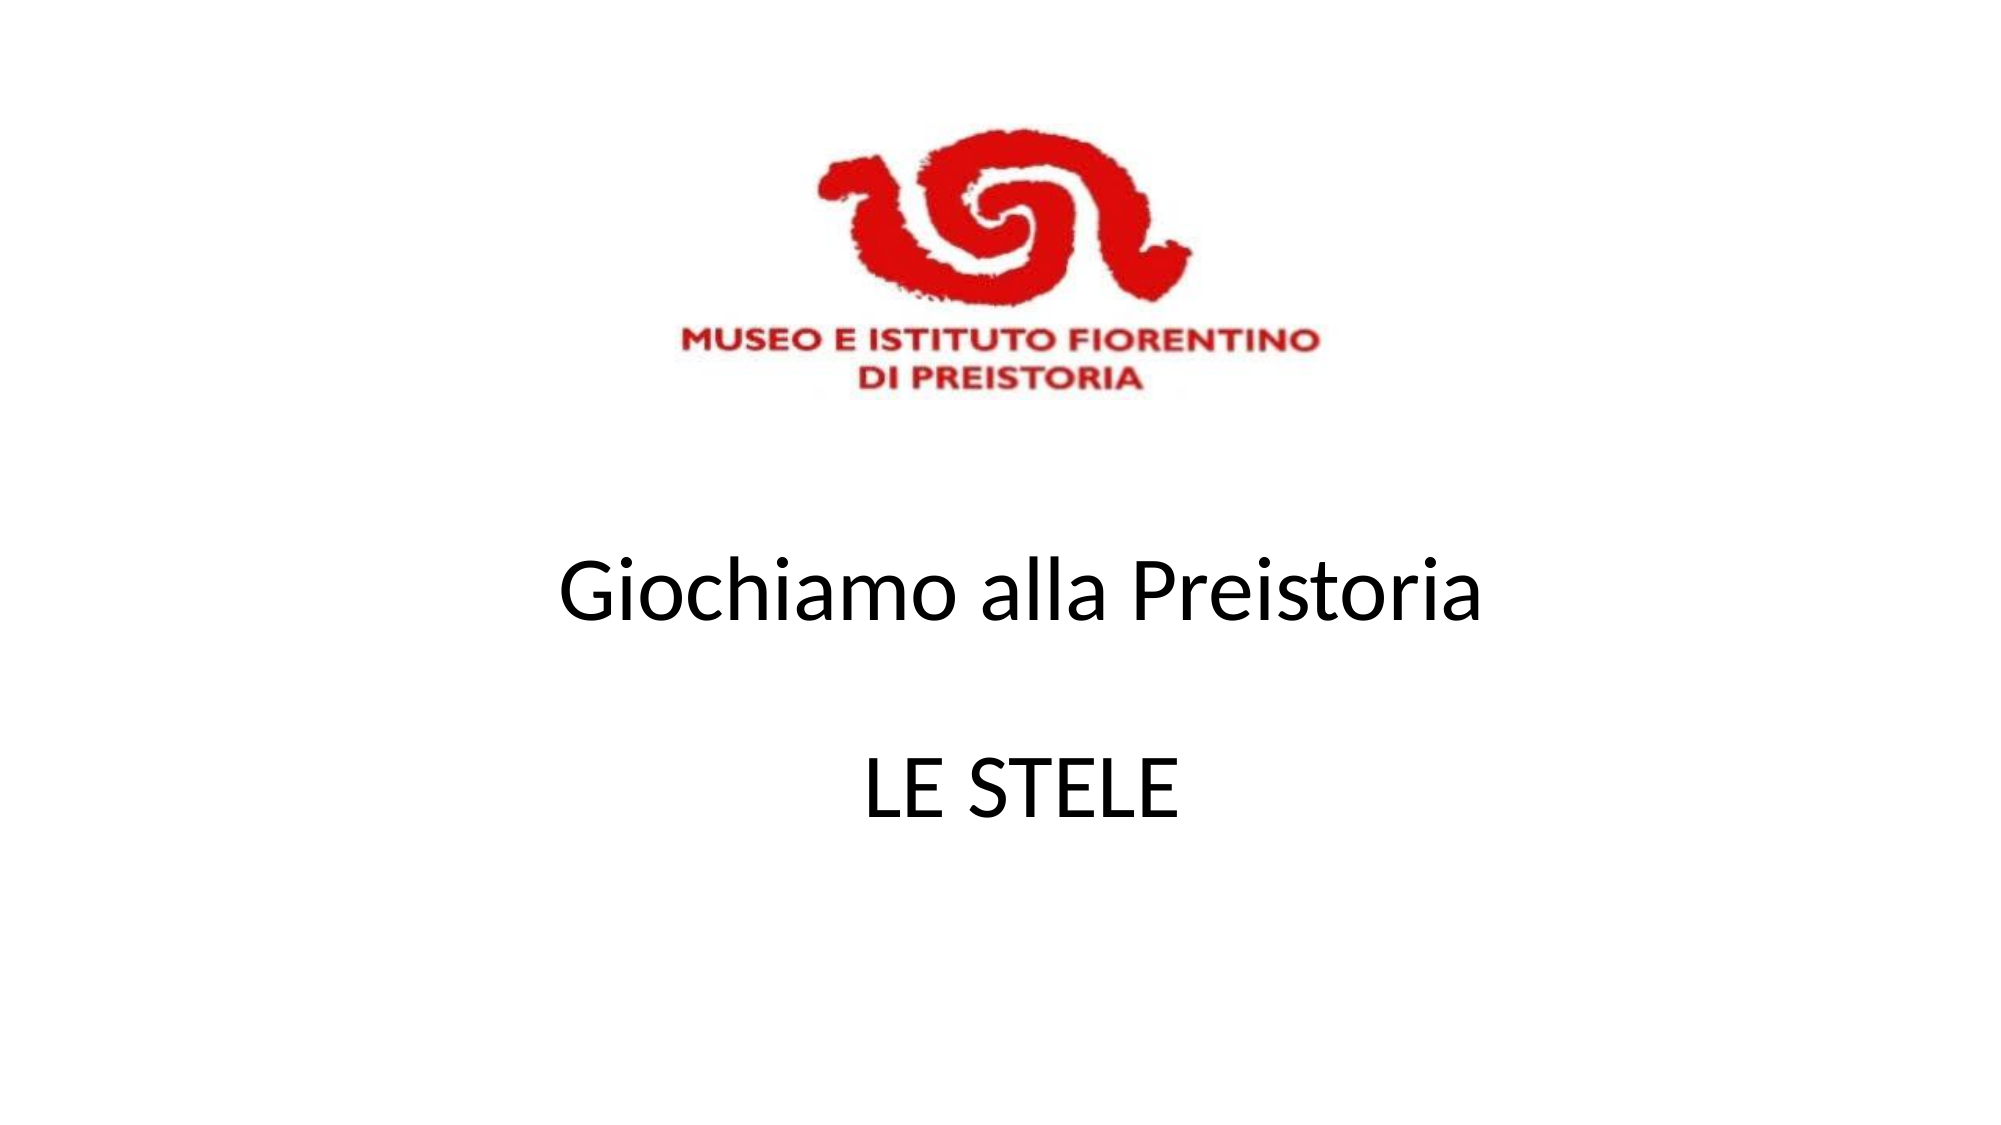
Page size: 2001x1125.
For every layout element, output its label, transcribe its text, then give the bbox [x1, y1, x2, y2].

picture [650, 74, 1350, 400]
title Giochiamo alla Preistoria LE STELE [272, 533, 1773, 859]
